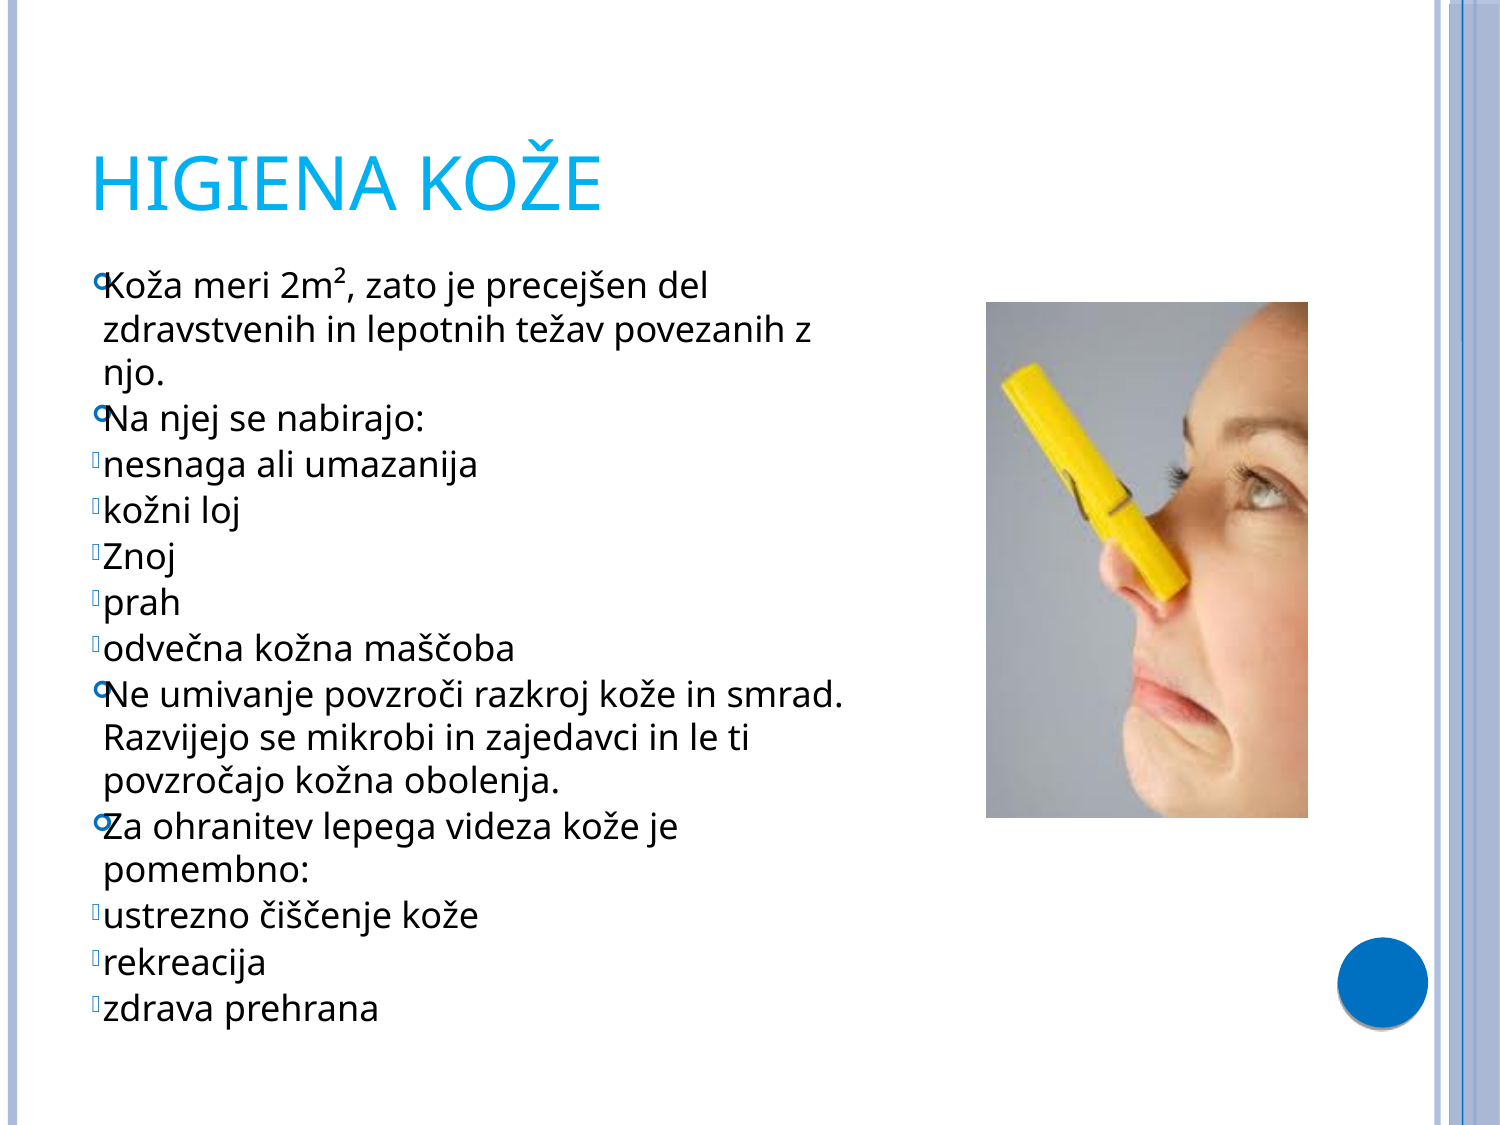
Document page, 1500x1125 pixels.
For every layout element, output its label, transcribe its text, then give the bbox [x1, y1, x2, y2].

list Koža meri 2m², zato je precejšen del zdravstvenih in lepotnih težav povezanih z njo. Na njej se nabirajo: nesnaga ali umazanija kožni loj Znoj prah odvečna kožna maščoba Ne umivanje povzroči razkroj kože in smrad. Razvijejo se mikrobi in zajedavci in le ti povzročajo kožna obolenja. Za ohranitev lepega videza kože je pomembno: ustrezno čiščenje kože rekreacija zdrava prehrana [76, 255, 892, 1055]
title Higiena kože [75, 45, 1300, 233]
picture [986, 302, 1308, 818]
